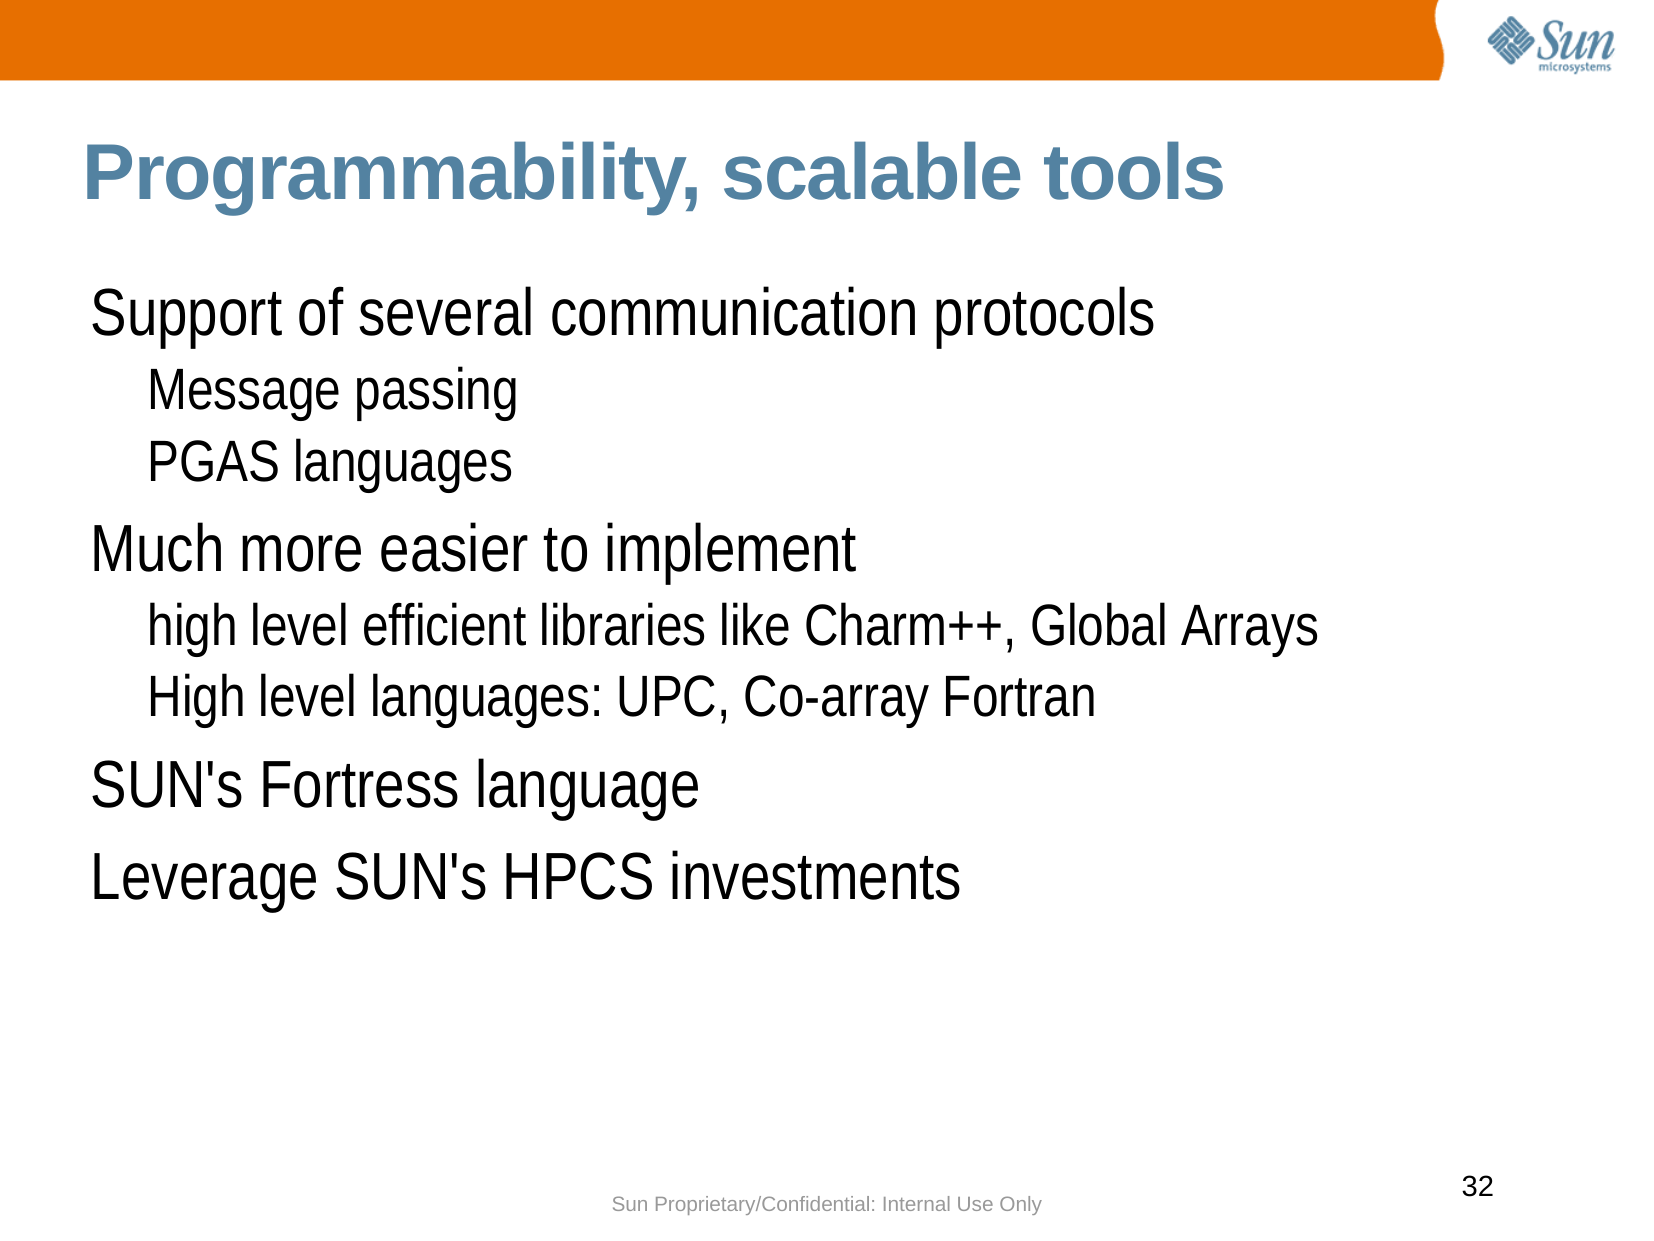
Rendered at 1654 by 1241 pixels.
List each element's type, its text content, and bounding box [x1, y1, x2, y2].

picture [0, 0, 1654, 83]
list Support of several communication protocols Message passing PGAS languages Much more easier to implement high level efficient libraries like Charm++, Global Arrays High level languages: UPC, Co-array Fortran SUN's Fortress language Leverage SUN's HPCS investments [71, 283, 1545, 1121]
title Programmability, scalable tools [82, 135, 1585, 251]
